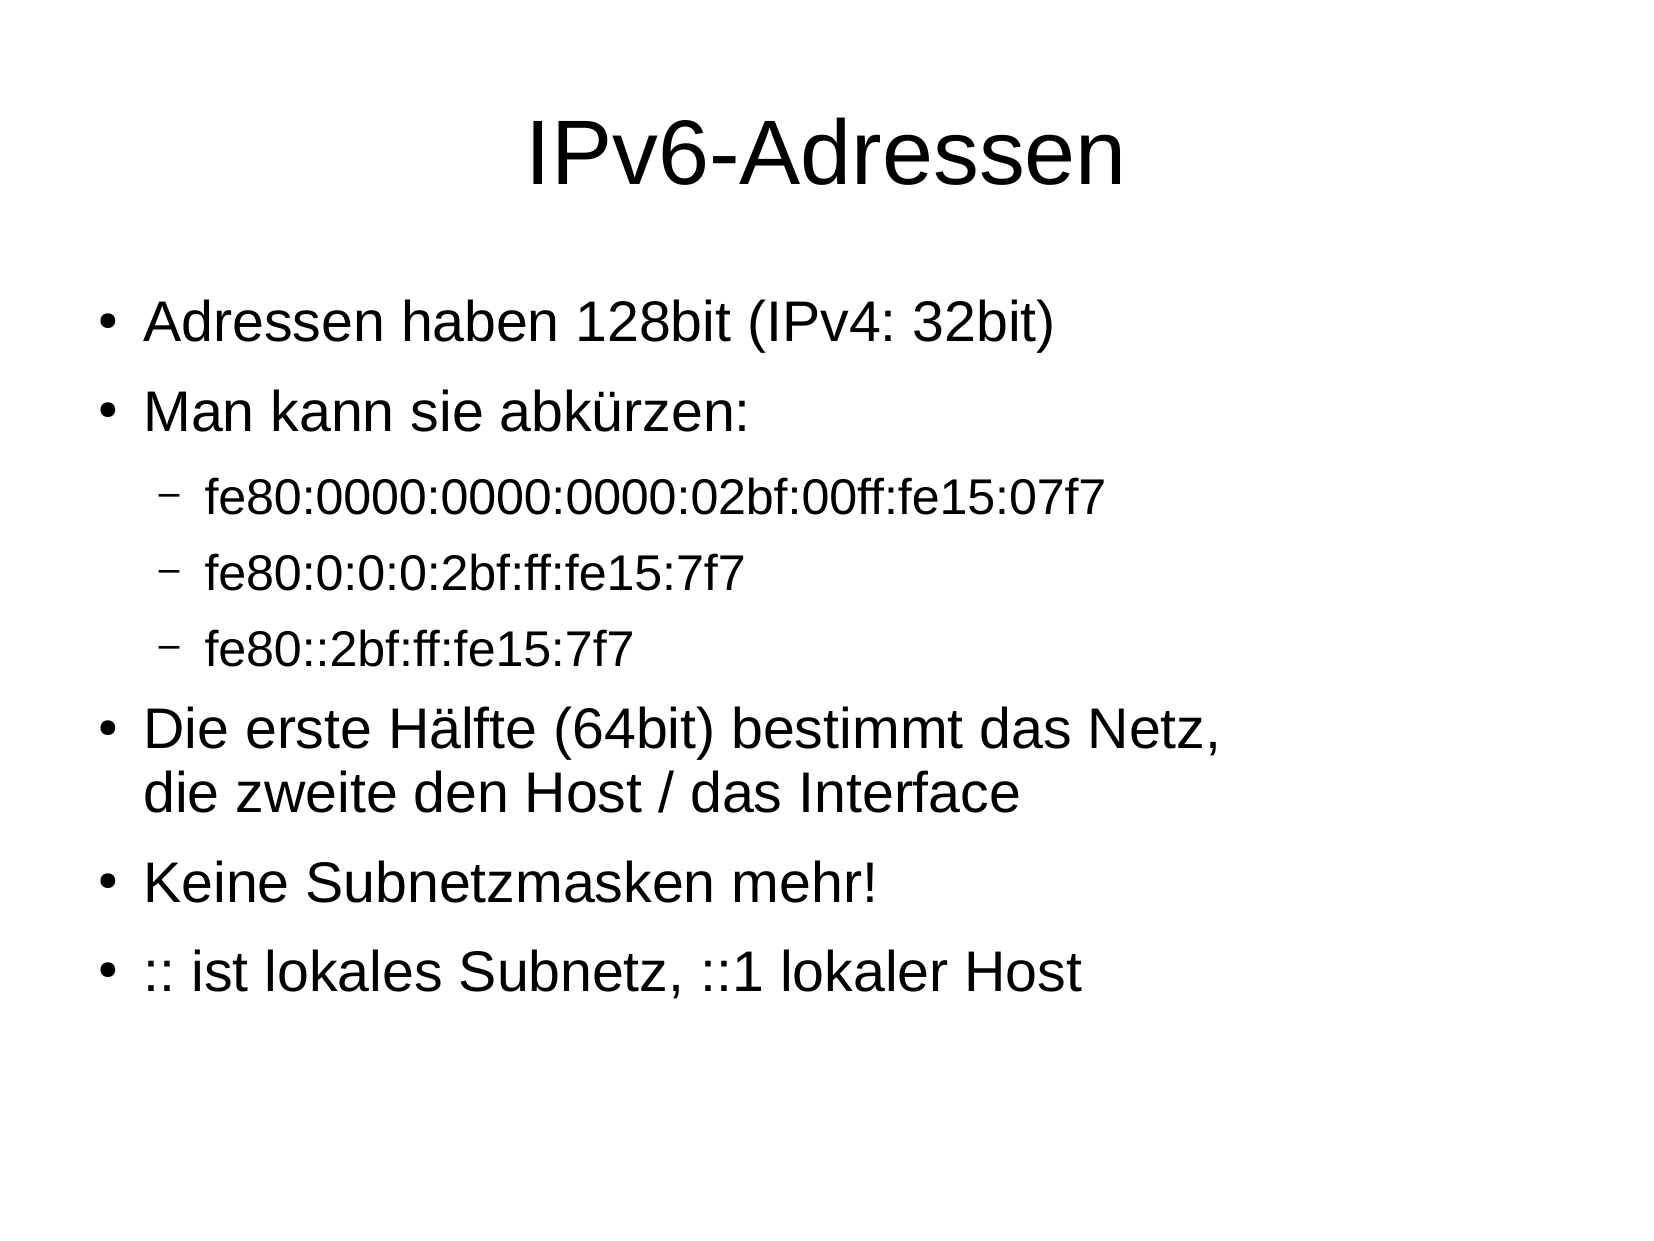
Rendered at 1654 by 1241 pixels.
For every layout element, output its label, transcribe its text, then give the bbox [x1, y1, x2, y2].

title IPv6-Adressen [82, 49, 1571, 257]
list Adressen haben 128bit (IPv4: 32bit) Man kann sie abkürzen: fe80:0000:0000:0000:02bf:00ff:fe15:07f7 fe80:0:0:0:2bf:ff:fe15:7f7 fe80::2bf:ff:fe15:7f7 Die erste Hälfte (64bit) bestimmt das Netz, die zweite den Host / das Interface Keine Subnetzmasken mehr! :: ist lokales Subnetz, ::1 lokaler Host [82, 290, 1571, 1010]
